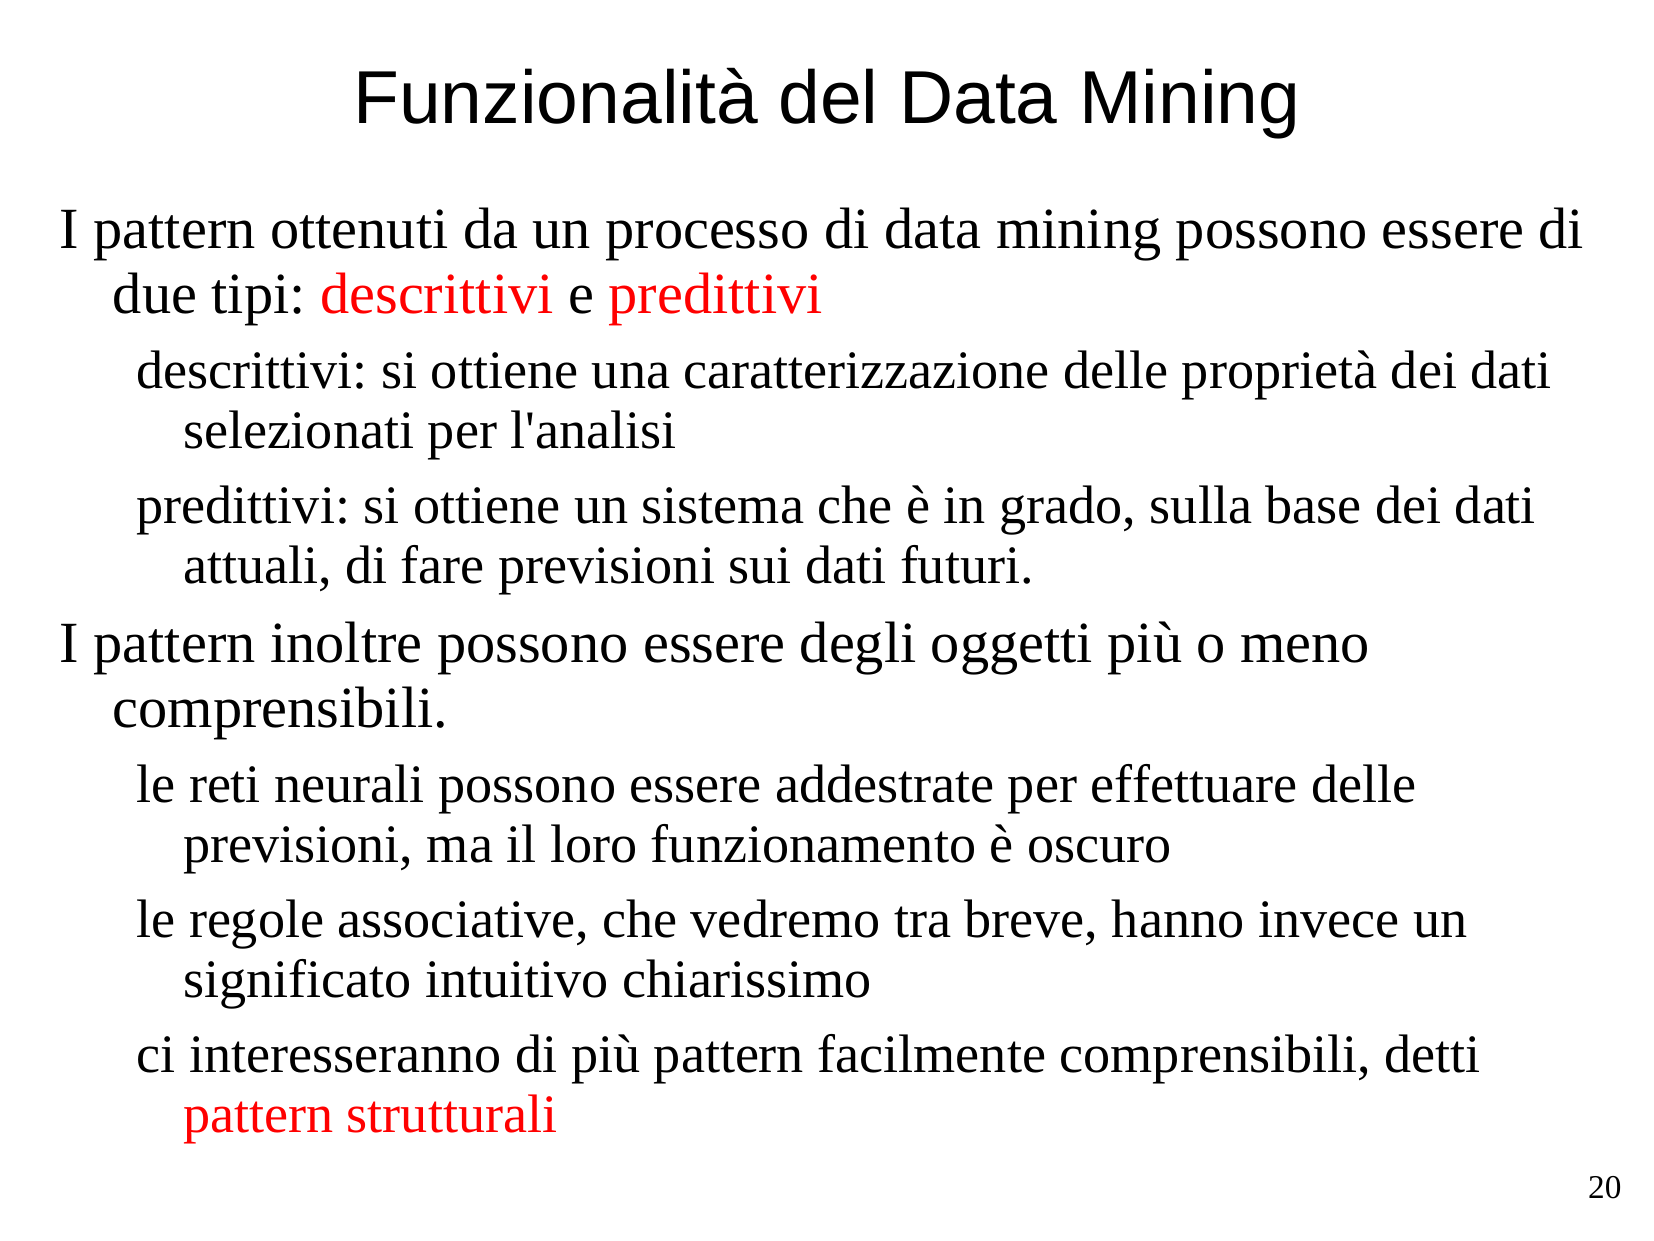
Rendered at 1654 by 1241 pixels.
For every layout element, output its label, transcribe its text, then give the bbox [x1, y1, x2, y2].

list I pattern ottenuti da un processo di data mining possono essere di due tipi: descrittivi e predittivi descrittivi: si ottiene una caratterizzazione delle proprietà dei dati selezionati per l'analisi predittivi: si ottiene un sistema che è in grado, sulla base dei dati attuali, di fare previsioni sui dati futuri. I pattern inoltre possono essere degli oggetti più o meno comprensibili. le reti neurali possono essere addestrate per effettuare delle previsioni, ma il loro funzionamento è oscuro le regole associative, che vedremo tra breve, hanno invece un significato intuitivo chiarissimo ci interesseranno di più pattern facilmente comprensibili, detti pattern strutturali [42, 196, 1612, 1187]
title Funzionalità del Data Mining [37, 30, 1617, 166]
